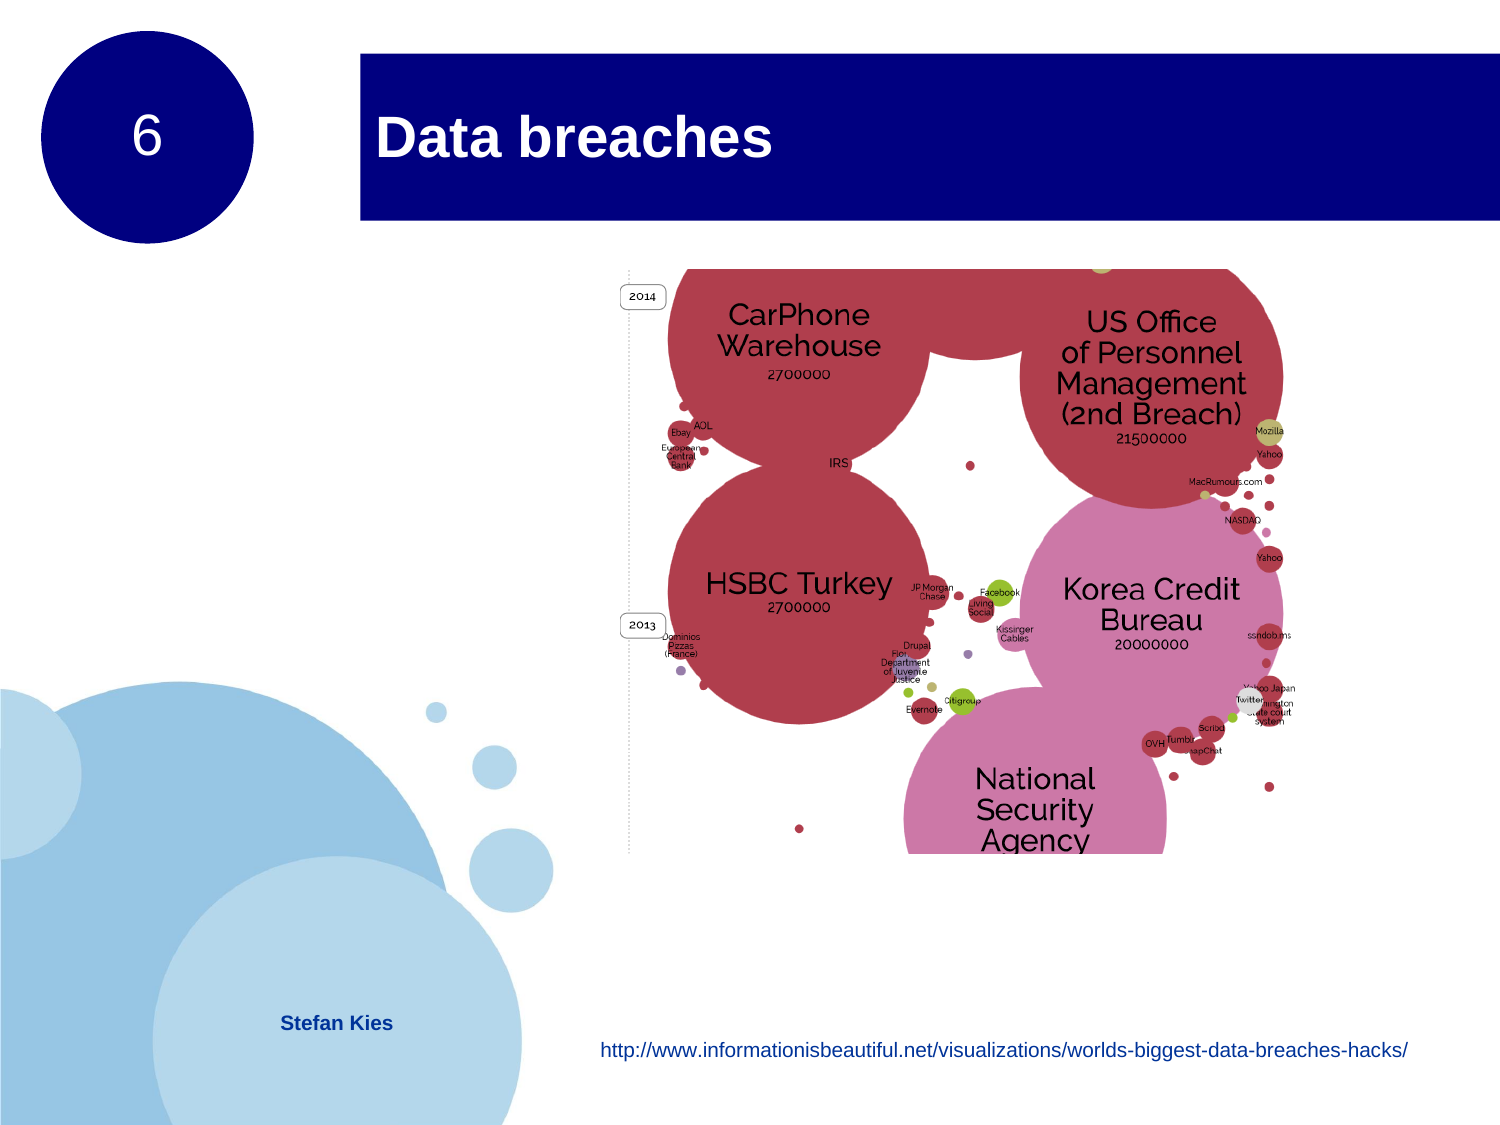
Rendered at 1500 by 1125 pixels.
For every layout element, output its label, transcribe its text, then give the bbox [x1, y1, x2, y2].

picture [0, 638, 625, 1125]
list http://www.informationisbeautiful.net/visualizations/worlds-biggest-data-breaches-hacks/ [459, 252, 1471, 1070]
picture [602, 269, 1338, 854]
title Data breaches [360, 53, 1500, 221]
